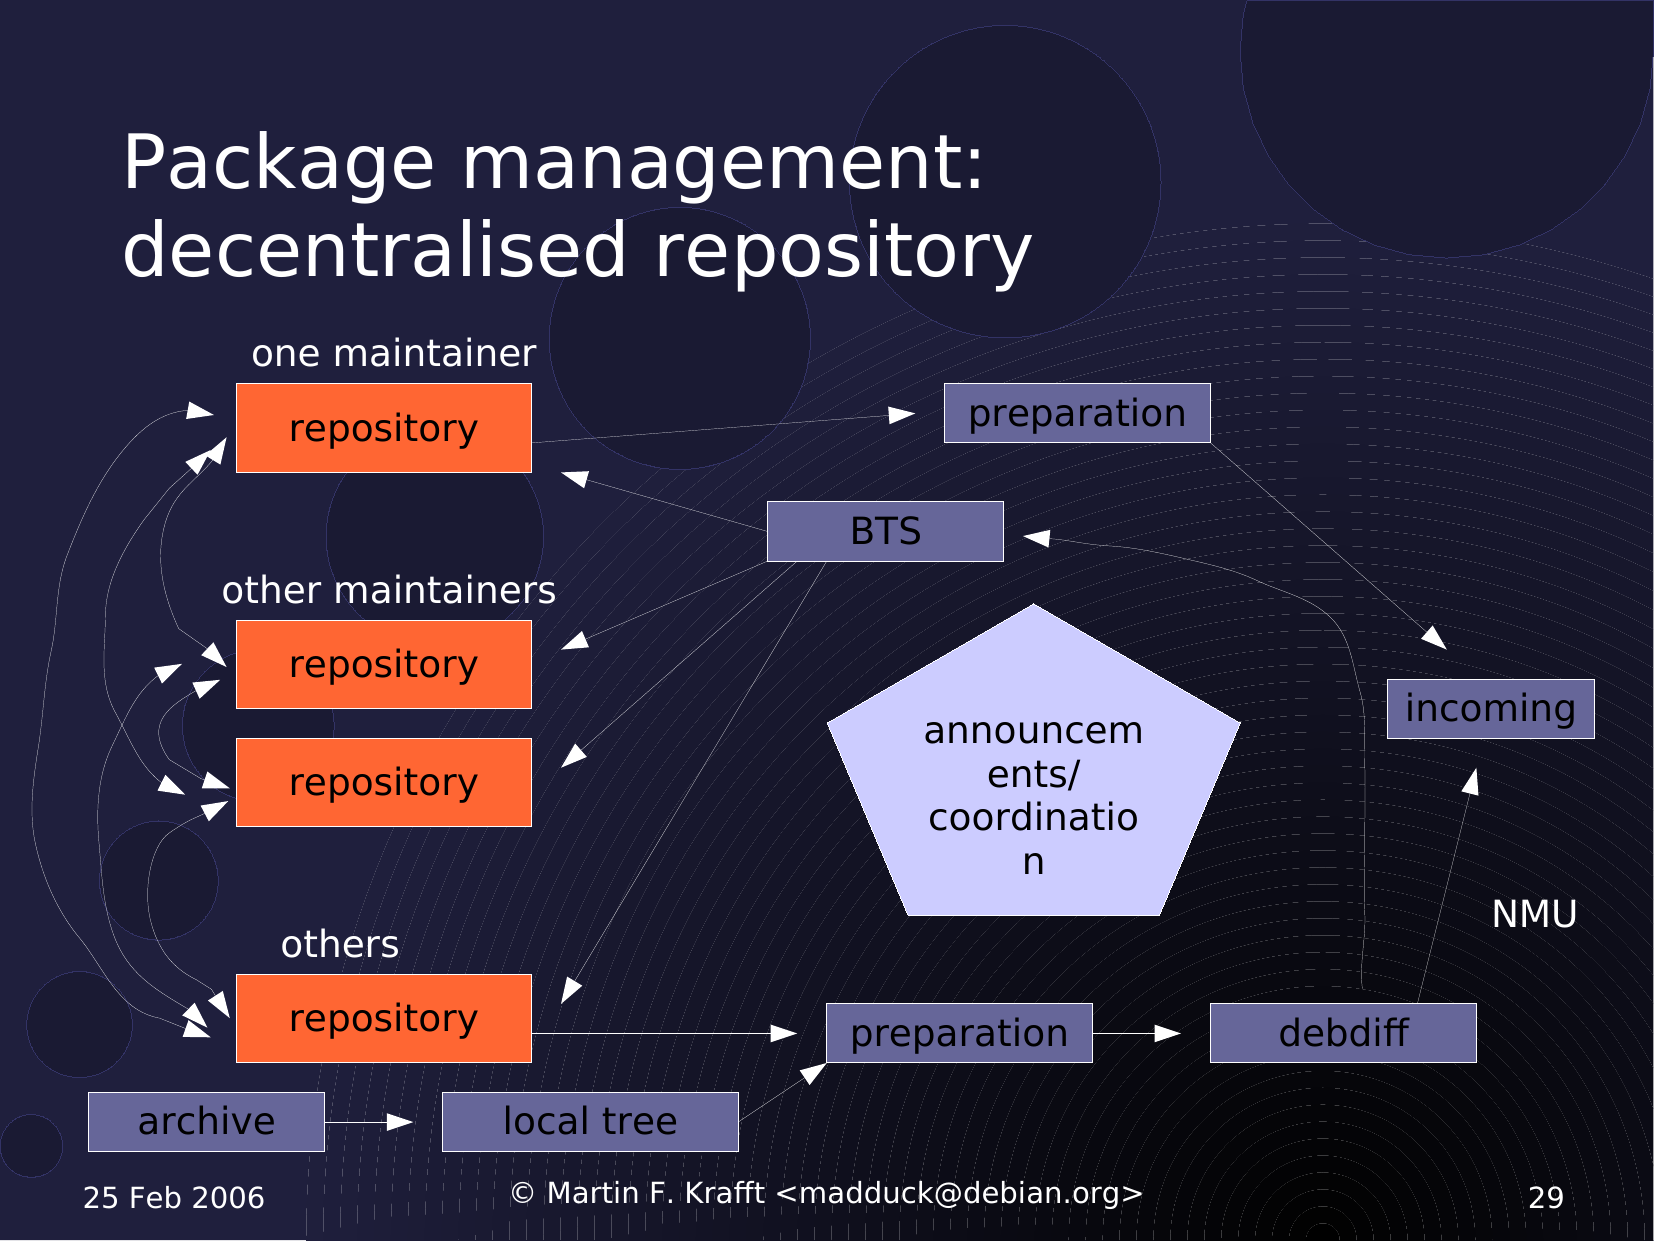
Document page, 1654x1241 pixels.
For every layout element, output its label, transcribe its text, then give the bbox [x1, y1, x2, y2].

text_box repository [236, 738, 532, 827]
text_box preparation [944, 383, 1211, 443]
text_box BTS [767, 501, 1004, 562]
text_box debdiff [1210, 1003, 1477, 1063]
text_box one maintainer [236, 324, 552, 384]
text_box preparation [826, 1003, 1093, 1063]
text_box announcements/ coordination [827, 603, 1241, 916]
text_box repository [236, 974, 532, 1063]
text_box NMU [1476, 885, 1594, 945]
text_box repository [236, 620, 532, 709]
text_box others [265, 915, 415, 974]
text_box incoming [1387, 679, 1595, 739]
text_box repository [236, 384, 532, 473]
text_box other maintainers [206, 561, 573, 620]
text_box archive [88, 1092, 325, 1152]
text_box local tree [442, 1092, 739, 1152]
title Package management: decentralised repository [121, 102, 1534, 311]
